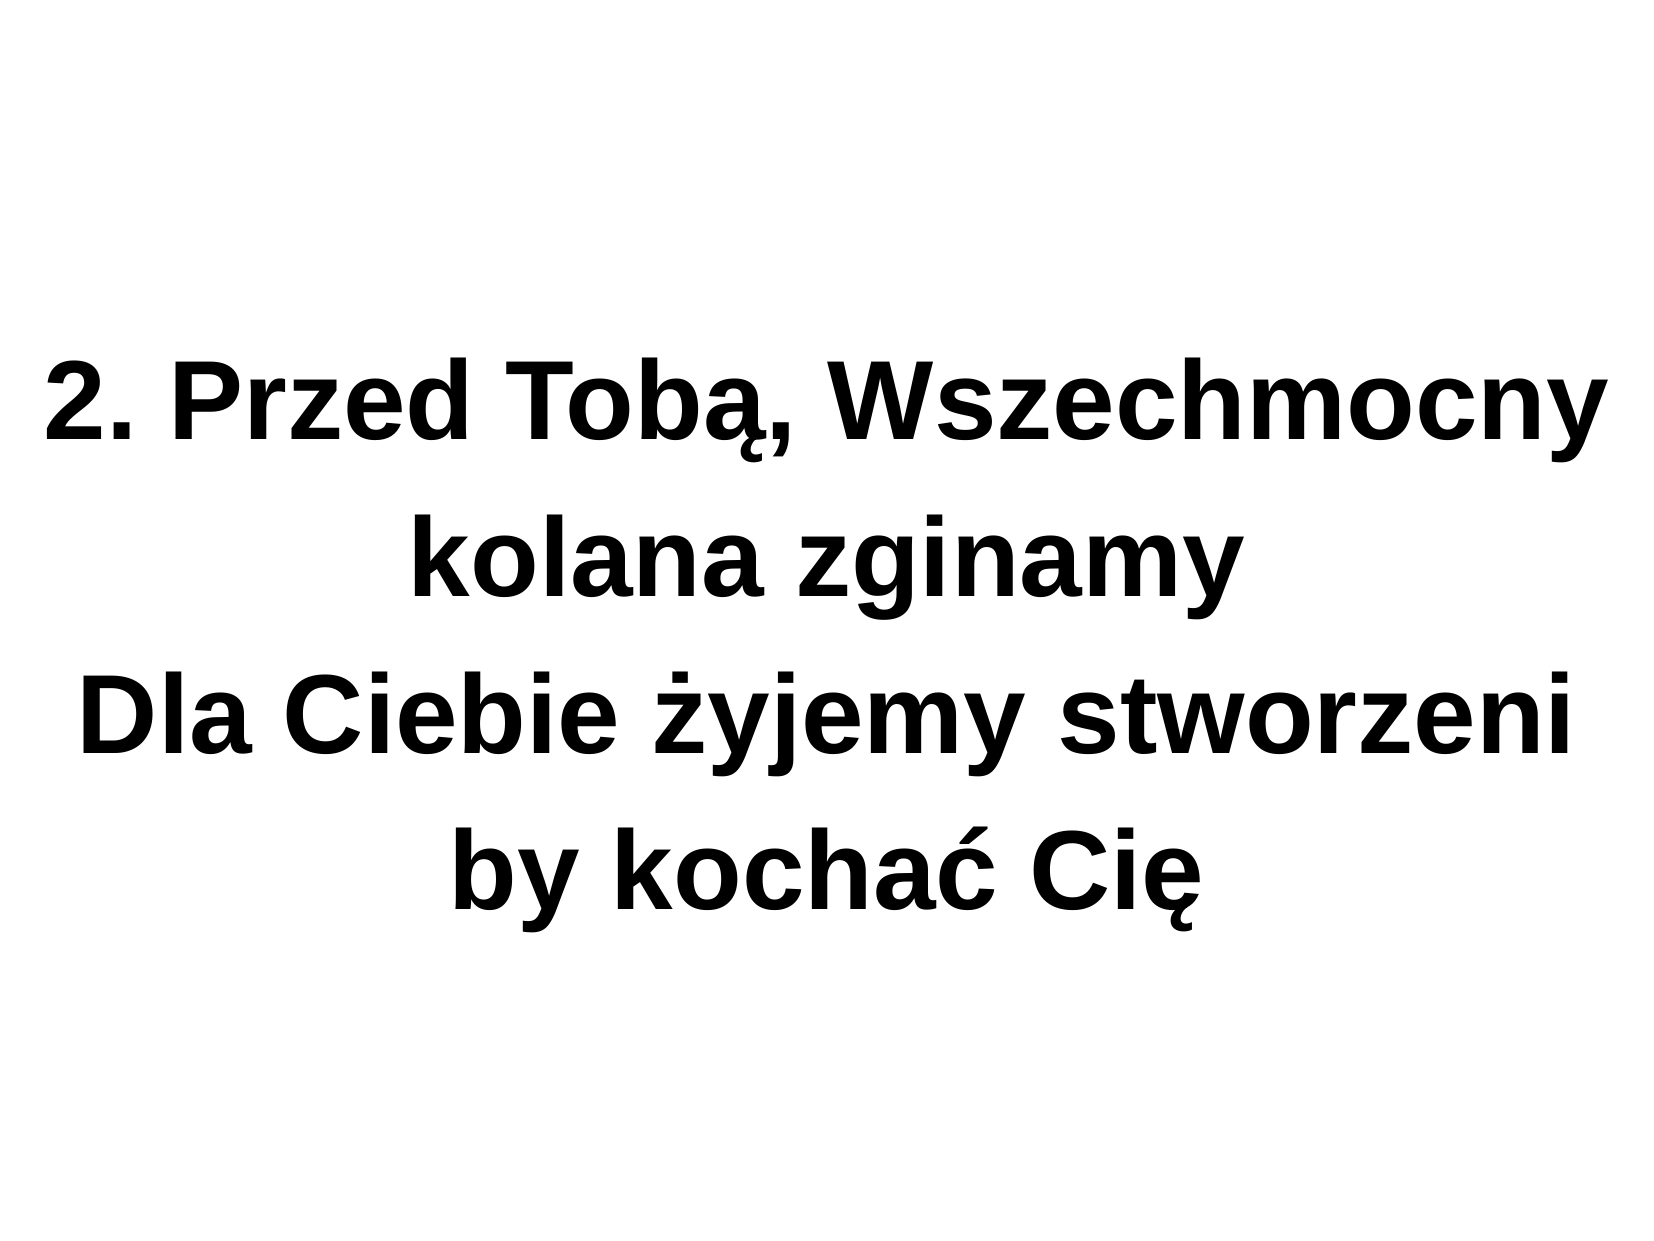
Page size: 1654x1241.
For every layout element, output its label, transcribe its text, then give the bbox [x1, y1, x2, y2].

subtitle 2. Przed Tobą, Wszechmocny kolana zginamy Dla Ciebie żyjemy stworzeni by kochać Cię [0, 0, 1654, 1241]
